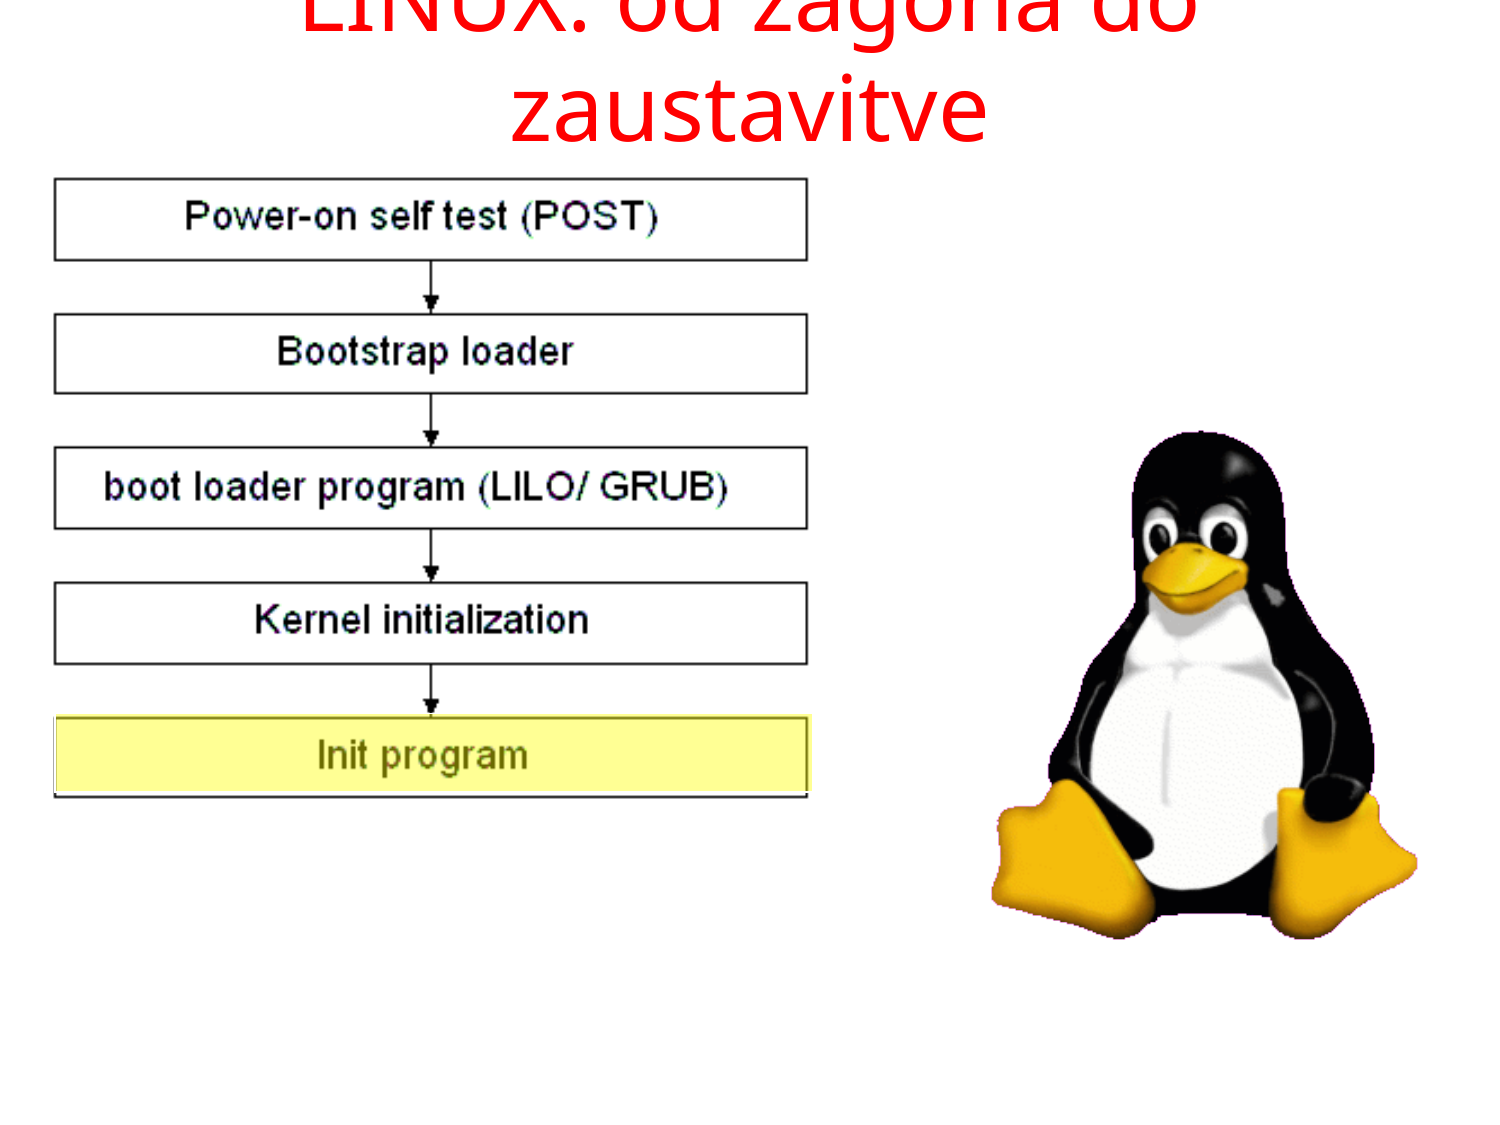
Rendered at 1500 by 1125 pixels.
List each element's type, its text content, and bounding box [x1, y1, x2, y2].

title LINUX: od zagona do zaustavitve [49, 0, 1451, 113]
text_box [55, 713, 814, 793]
picture [50, 174, 813, 801]
picture [975, 412, 1438, 951]
